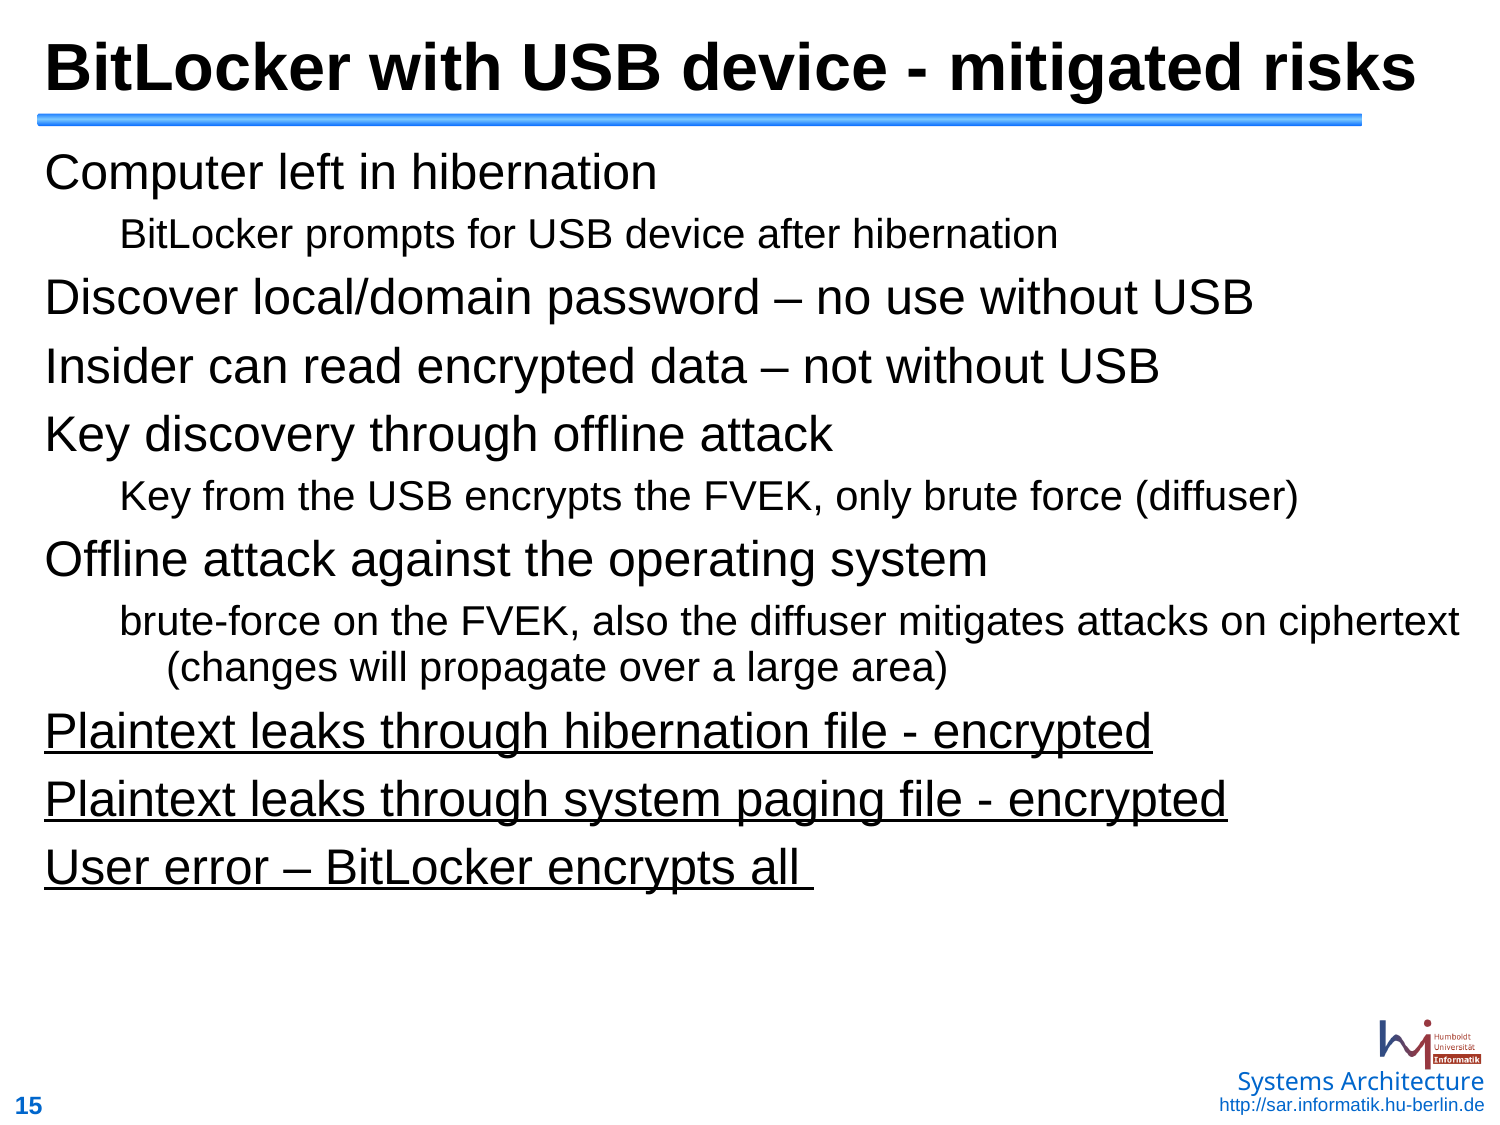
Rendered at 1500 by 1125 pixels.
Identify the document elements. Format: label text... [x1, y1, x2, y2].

picture [1376, 1059, 1483, 1071]
list Computer left in hibernation BitLocker prompts for USB device after hibernation Discover local/domain password – no use without USB Insider can read encrypted data – not without USB Key discovery through offline attack Key from the USB encrypts the FVEK, only brute force (diffuser) Offline attack against the operating system brute-force on the FVEK, also the diffuser mitigates attacks on ciphertext (changes will propagate over a large area) Plaintext leaks through hibernation file - encrypted Plaintext leaks through system paging file - encrypted User error – BitLocker encrypts all [29, 137, 1500, 1059]
title BitLocker with USB device - mitigated risks [29, 16, 1500, 118]
